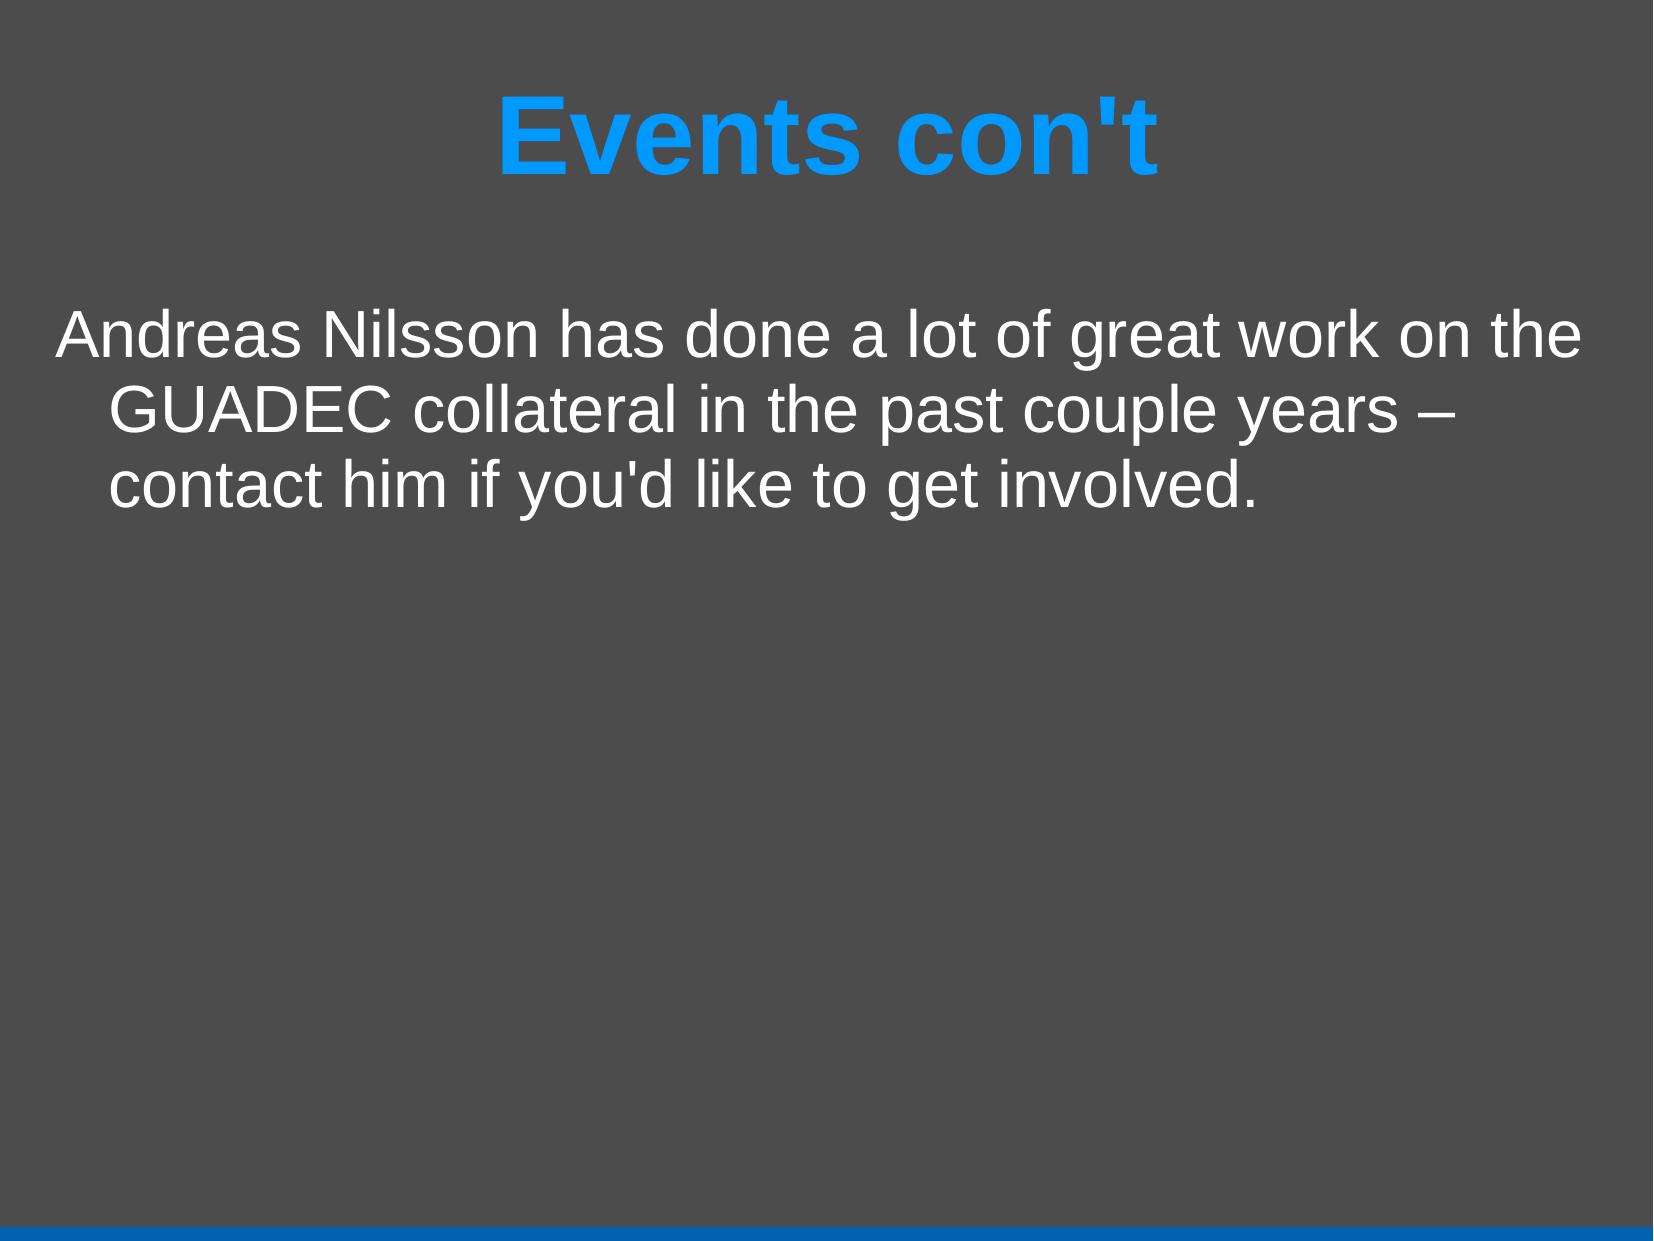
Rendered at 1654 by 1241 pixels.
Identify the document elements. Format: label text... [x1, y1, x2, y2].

title Events con't [121, 32, 1533, 240]
list Andreas Nilsson has done a lot of great work on the GUADEC collateral in the past couple years – contact him if you'd like to get involved. [37, 297, 1613, 1163]
